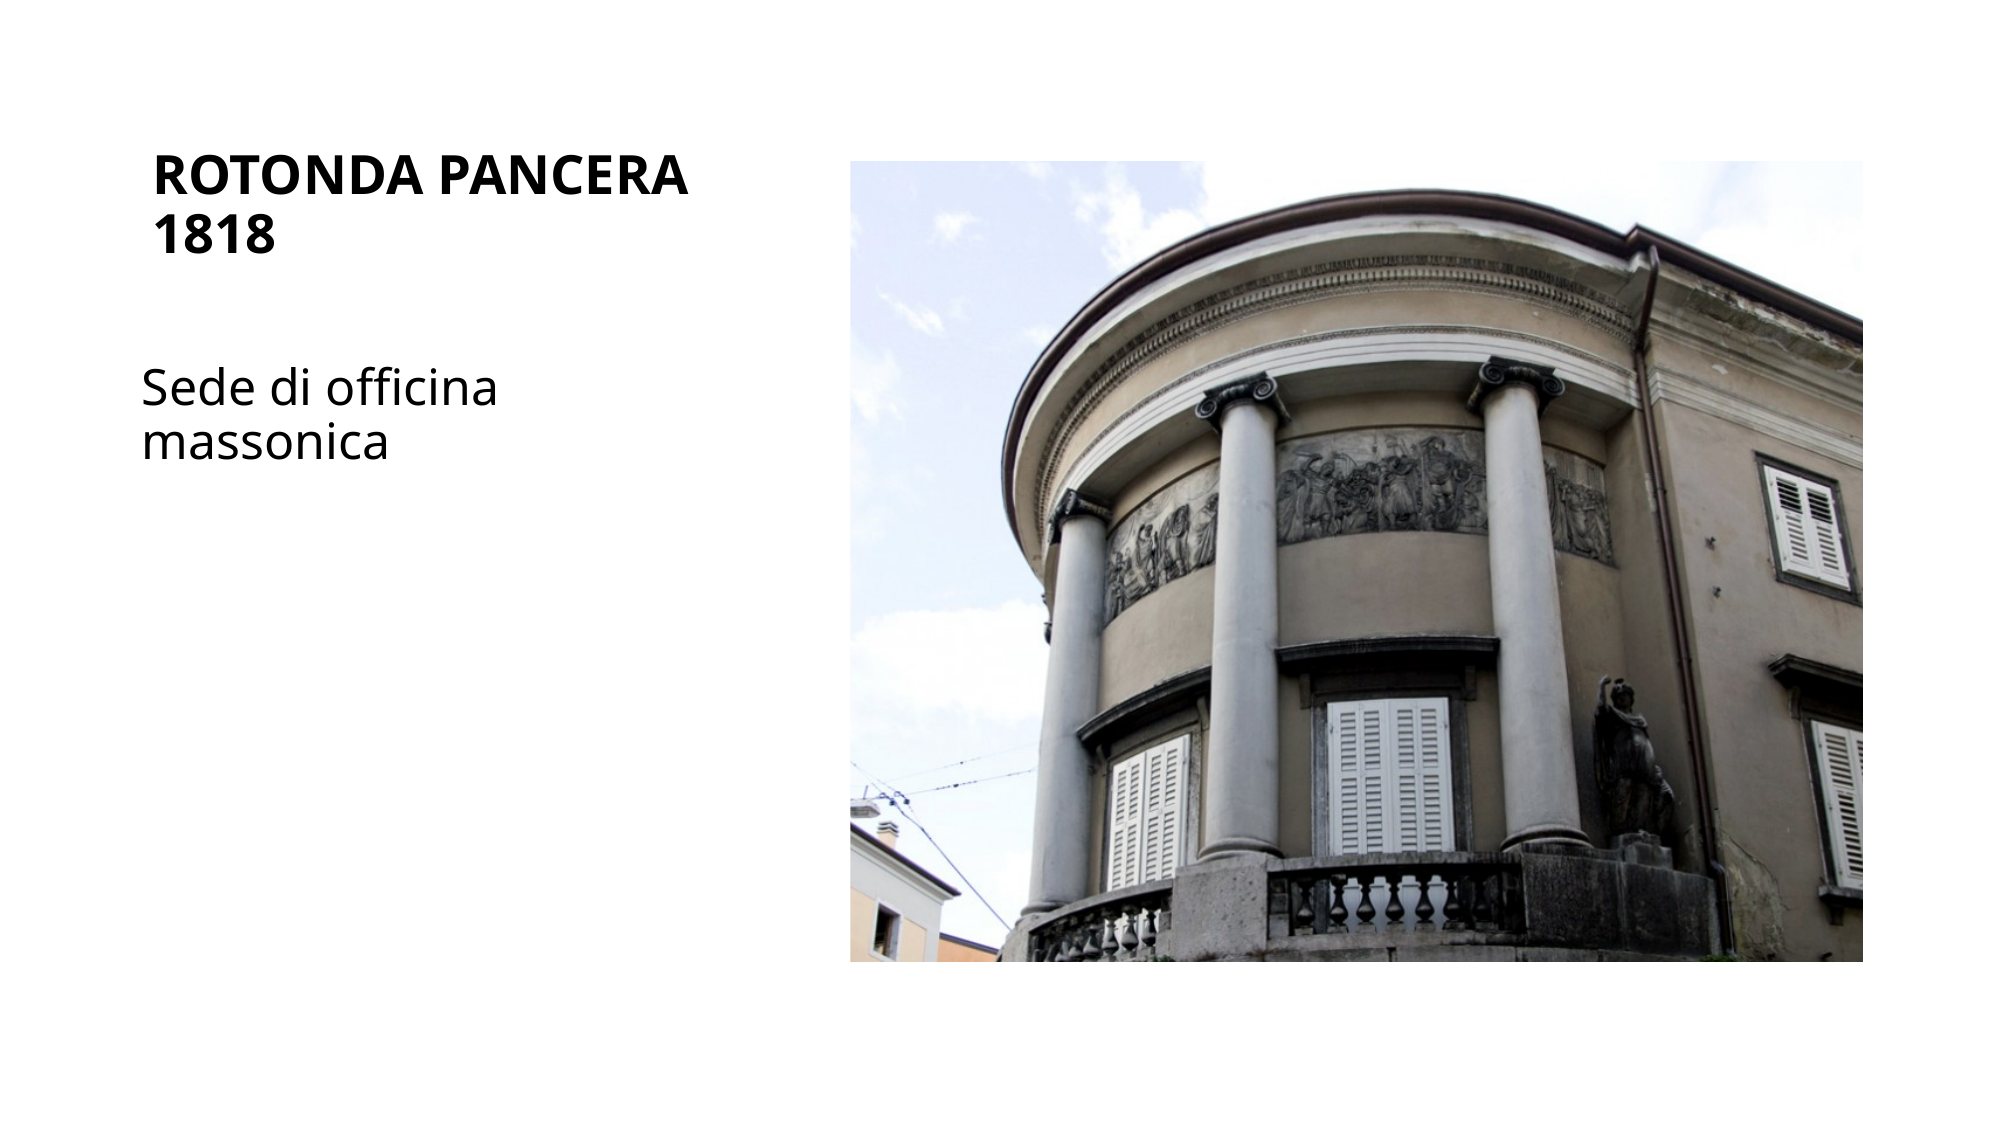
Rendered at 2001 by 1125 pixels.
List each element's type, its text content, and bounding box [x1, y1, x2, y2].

picture [850, 161, 1863, 962]
list Sede di officina massonica [126, 355, 772, 962]
title ROTONDA PANCERA 1818 [137, 75, 783, 338]
